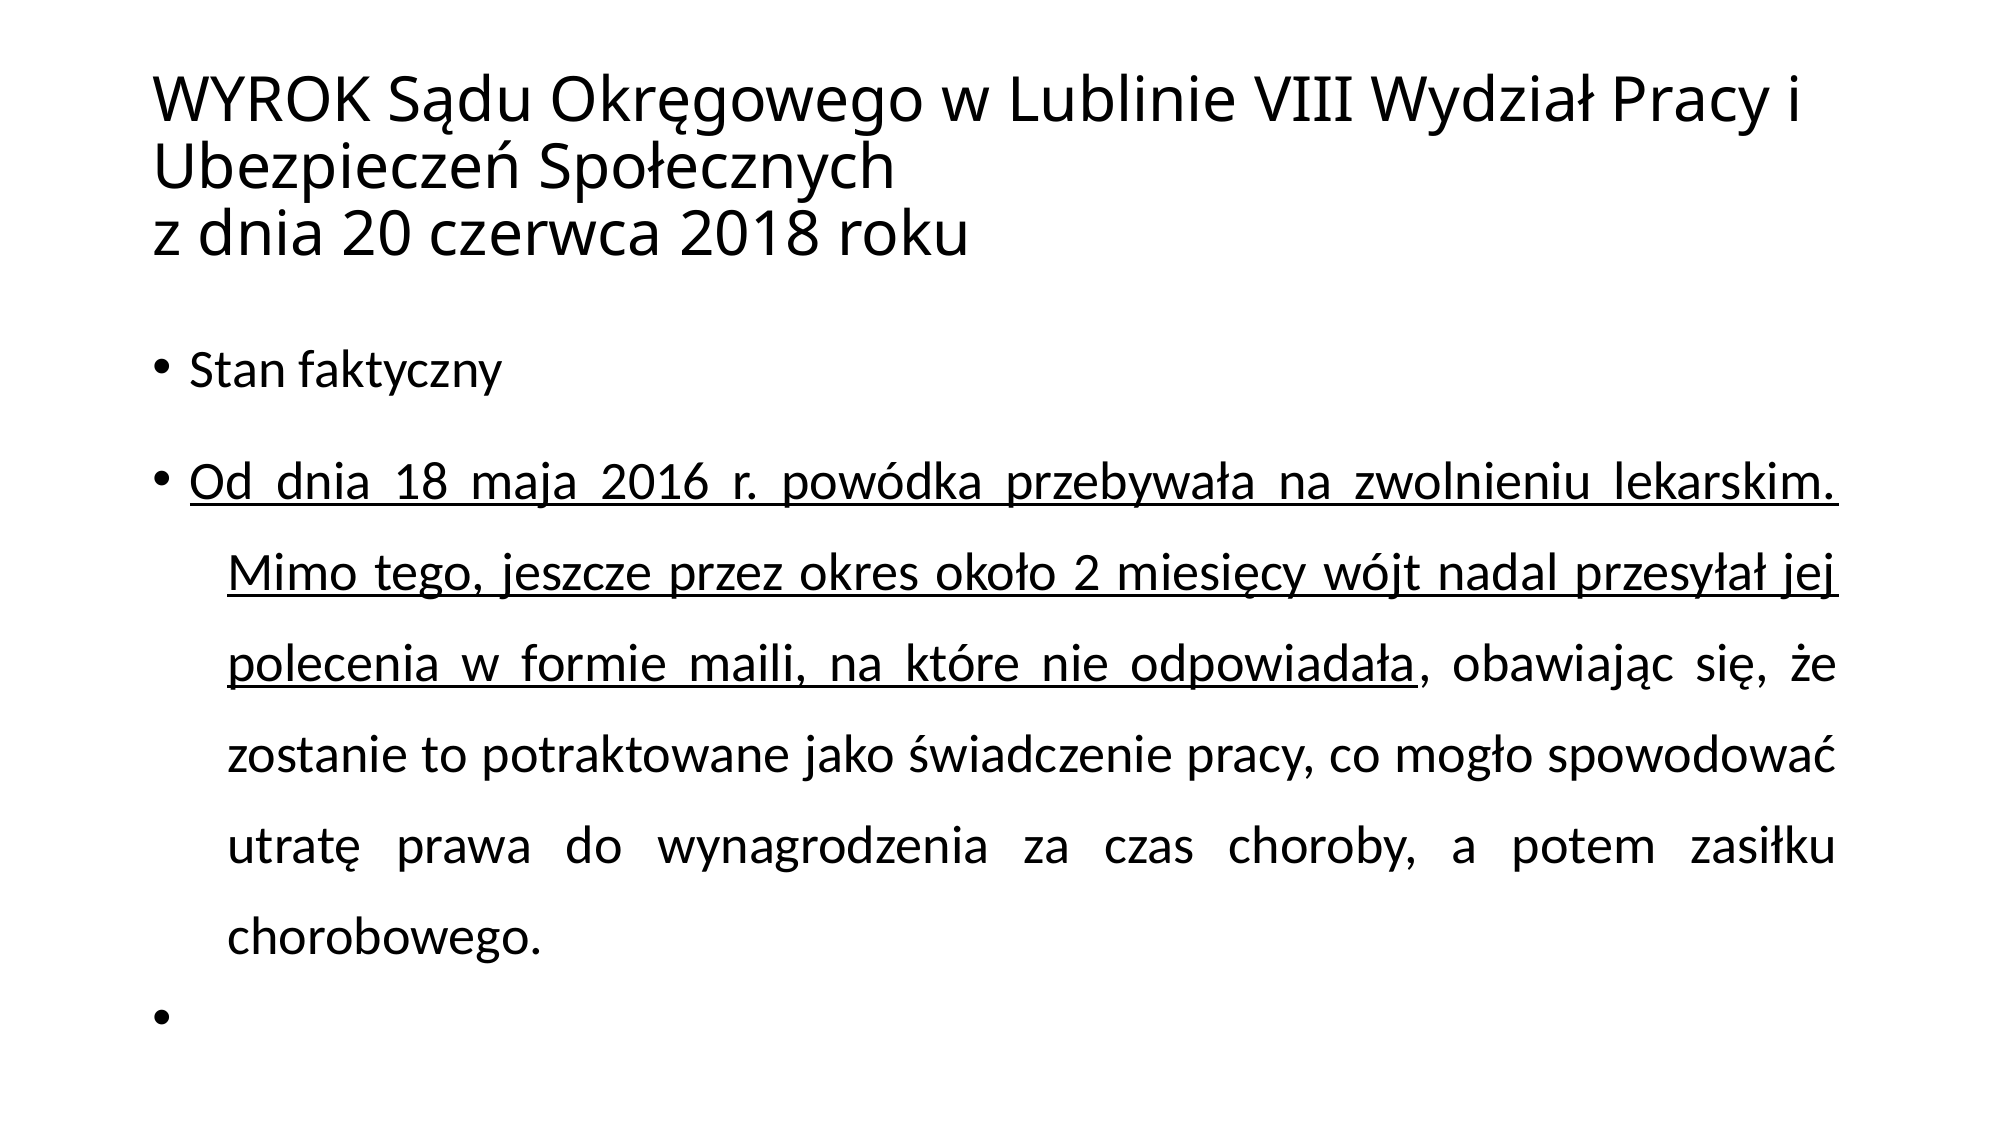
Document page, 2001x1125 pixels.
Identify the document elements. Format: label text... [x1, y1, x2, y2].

title WYROK Sądu Okręgowego w Lublinie VIII Wydział Pracy i Ubezpieczeń Społecznych z dnia 20 czerwca 2018 roku [137, 59, 1863, 278]
list Stan faktyczny Od dnia 18 maja 2016 r. powódka przebywała na zwolnieniu lekarskim. Mimo tego, jeszcze przez okres około 2 miesięcy wójt nadal przesyłał jej polecenia w formie maili, na które nie odpowiadała, obawiając się, że zostanie to potraktowane jako świadczenie pracy, co mogło spowodować utratę prawa do wynagrodzenia za czas choroby, a potem zasiłku chorobowego. [137, 299, 1863, 1014]
